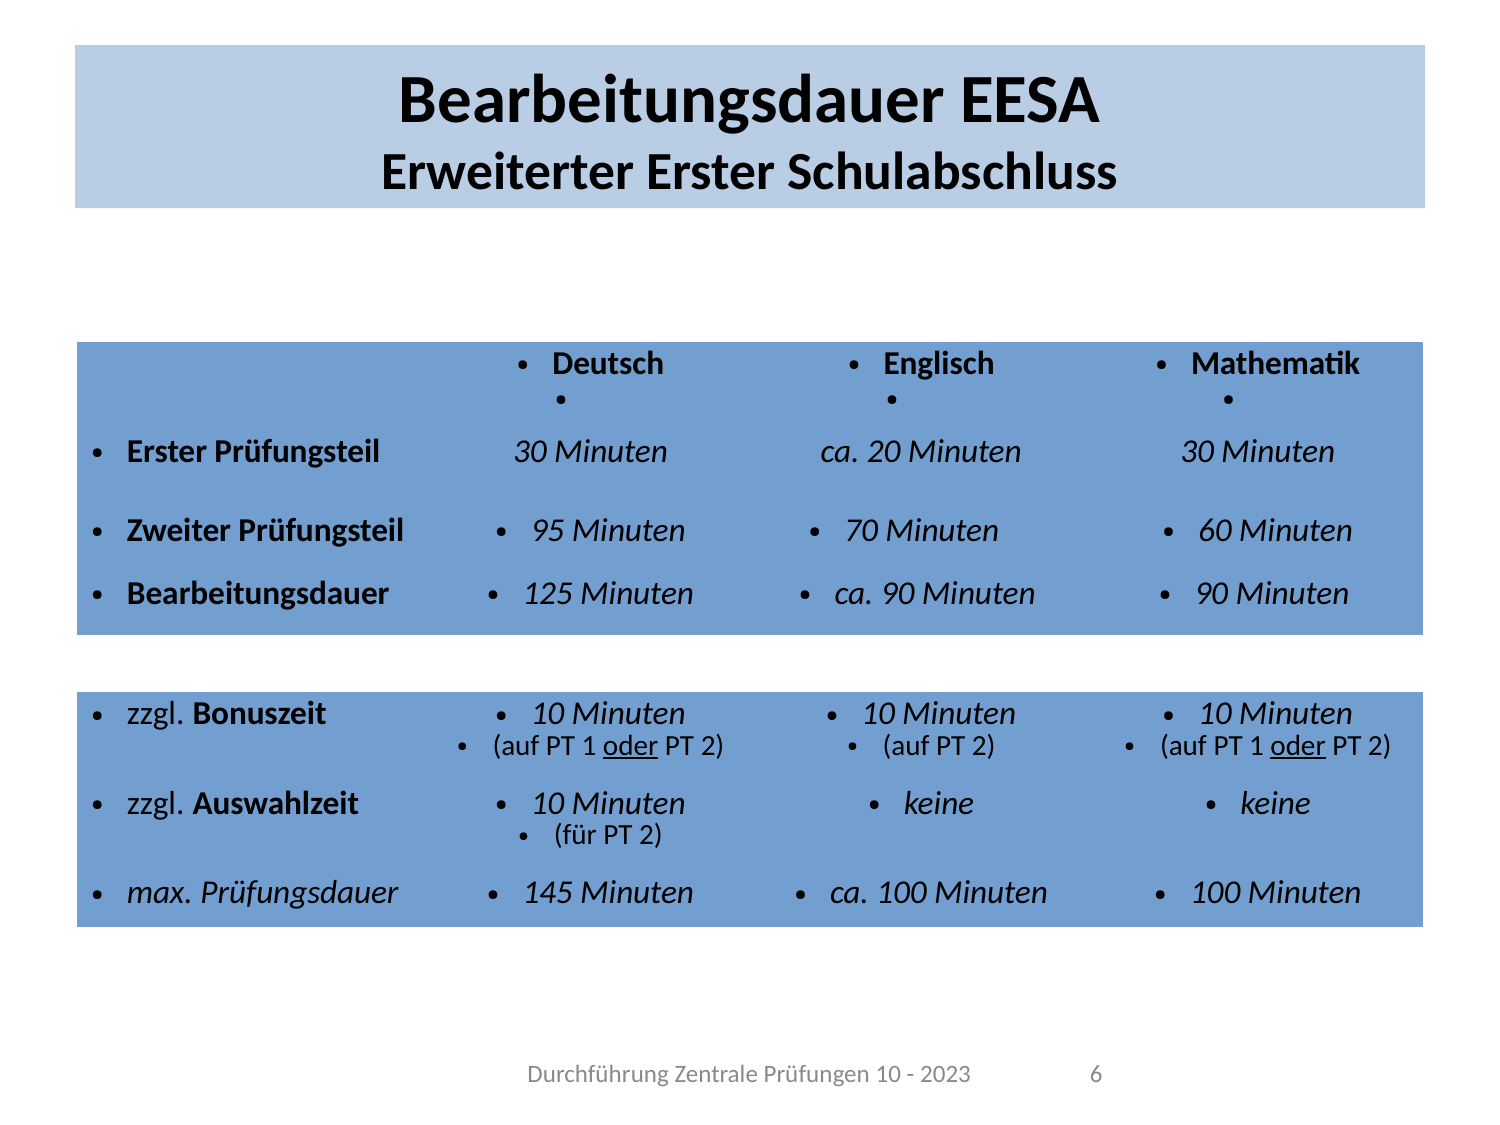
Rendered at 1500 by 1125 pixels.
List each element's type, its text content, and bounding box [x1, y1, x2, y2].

table_cell 30 Minuten [431, 430, 750, 509]
table_cell 30 Minuten [1093, 430, 1423, 509]
table_header 10 Minuten (auf PT 1 oder PT 2) [1093, 692, 1423, 782]
text_box Durchführung Zentrale Prüfungen 10 - 2023 [512, 1042, 988, 1103]
table_cell 10 Minuten (für PT 2) [431, 782, 750, 872]
table_header Mathematik [1093, 342, 1423, 430]
table_cell 95 Minuten [431, 509, 750, 572]
table_cell max. Prüfungsdauer [77, 872, 431, 927]
table_cell Bearbeitungsdauer [77, 572, 431, 635]
table_cell Erster Prüfungsteil [77, 430, 431, 509]
table_cell 70 Minuten [750, 509, 1093, 572]
table_header Deutsch [431, 342, 750, 430]
table_cell keine [750, 782, 1093, 872]
table_header Englisch [750, 342, 1093, 430]
table_cell 125 Minuten [431, 572, 750, 635]
table_header 10 Minuten (auf PT 1 oder PT 2) [431, 692, 750, 782]
table_cell zzgl. Auswahlzeit [77, 782, 431, 872]
table_cell Zweiter Prüfungsteil [77, 509, 431, 572]
table_cell ca. 90 Minuten [750, 572, 1093, 635]
table_cell 60 Minuten [1093, 509, 1423, 572]
table_header zzgl. Bonuszeit [77, 692, 431, 782]
table_cell ca. 20 Minuten [750, 430, 1093, 509]
table_header 10 Minuten (auf PT 2) [750, 692, 1093, 782]
table_header [77, 342, 431, 430]
table_cell 145 Minuten [431, 872, 750, 927]
table_cell keine [1093, 782, 1423, 872]
table_cell 100 Minuten [1093, 872, 1423, 927]
title Bearbeitungsdauer EESA Erweiterter Erster Schulabschluss [75, 45, 1426, 209]
text_box 6 [1074, 1042, 1426, 1103]
table_cell ca. 100 Minuten [750, 872, 1093, 927]
table_cell 90 Minuten [1093, 572, 1423, 635]
